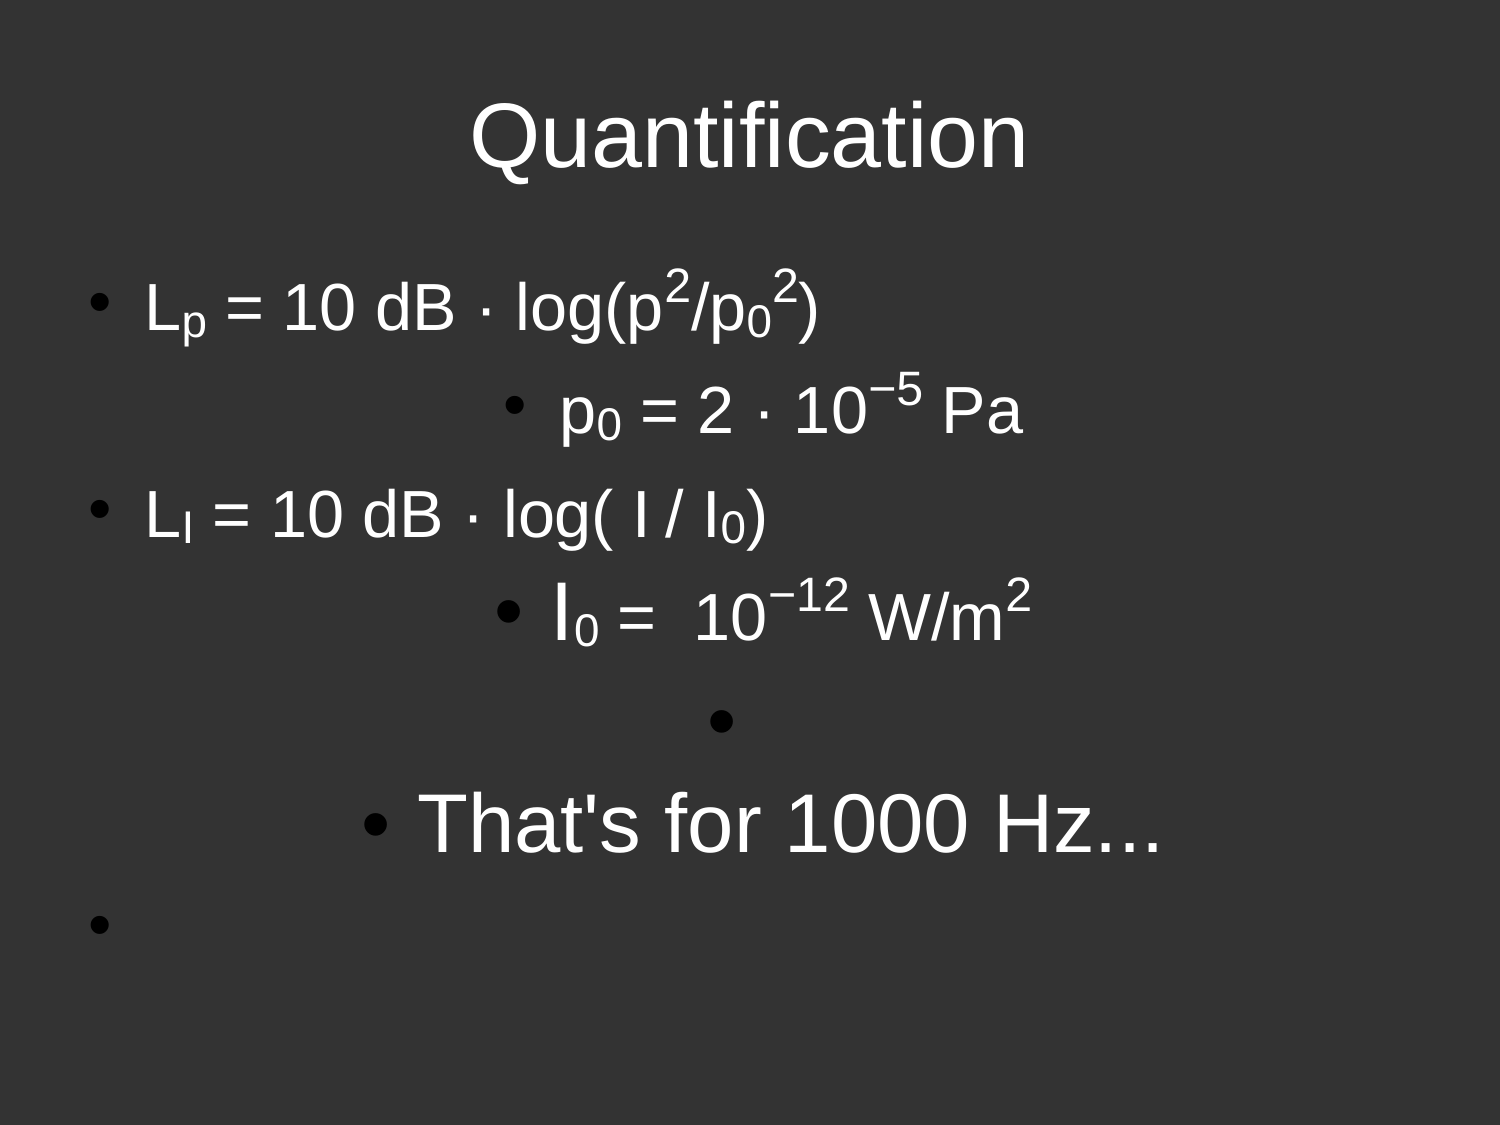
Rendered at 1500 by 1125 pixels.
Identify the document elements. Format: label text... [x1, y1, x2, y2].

title Quantification [75, 21, 1425, 257]
list Lp = 10 dB · log(p2/p02) p0 = 2 · 10−5 Pa LI = 10 dB · log( I / I0) I0 = 10−12 W/m2 That's for 1000 Hz... [88, 261, 1439, 1093]
